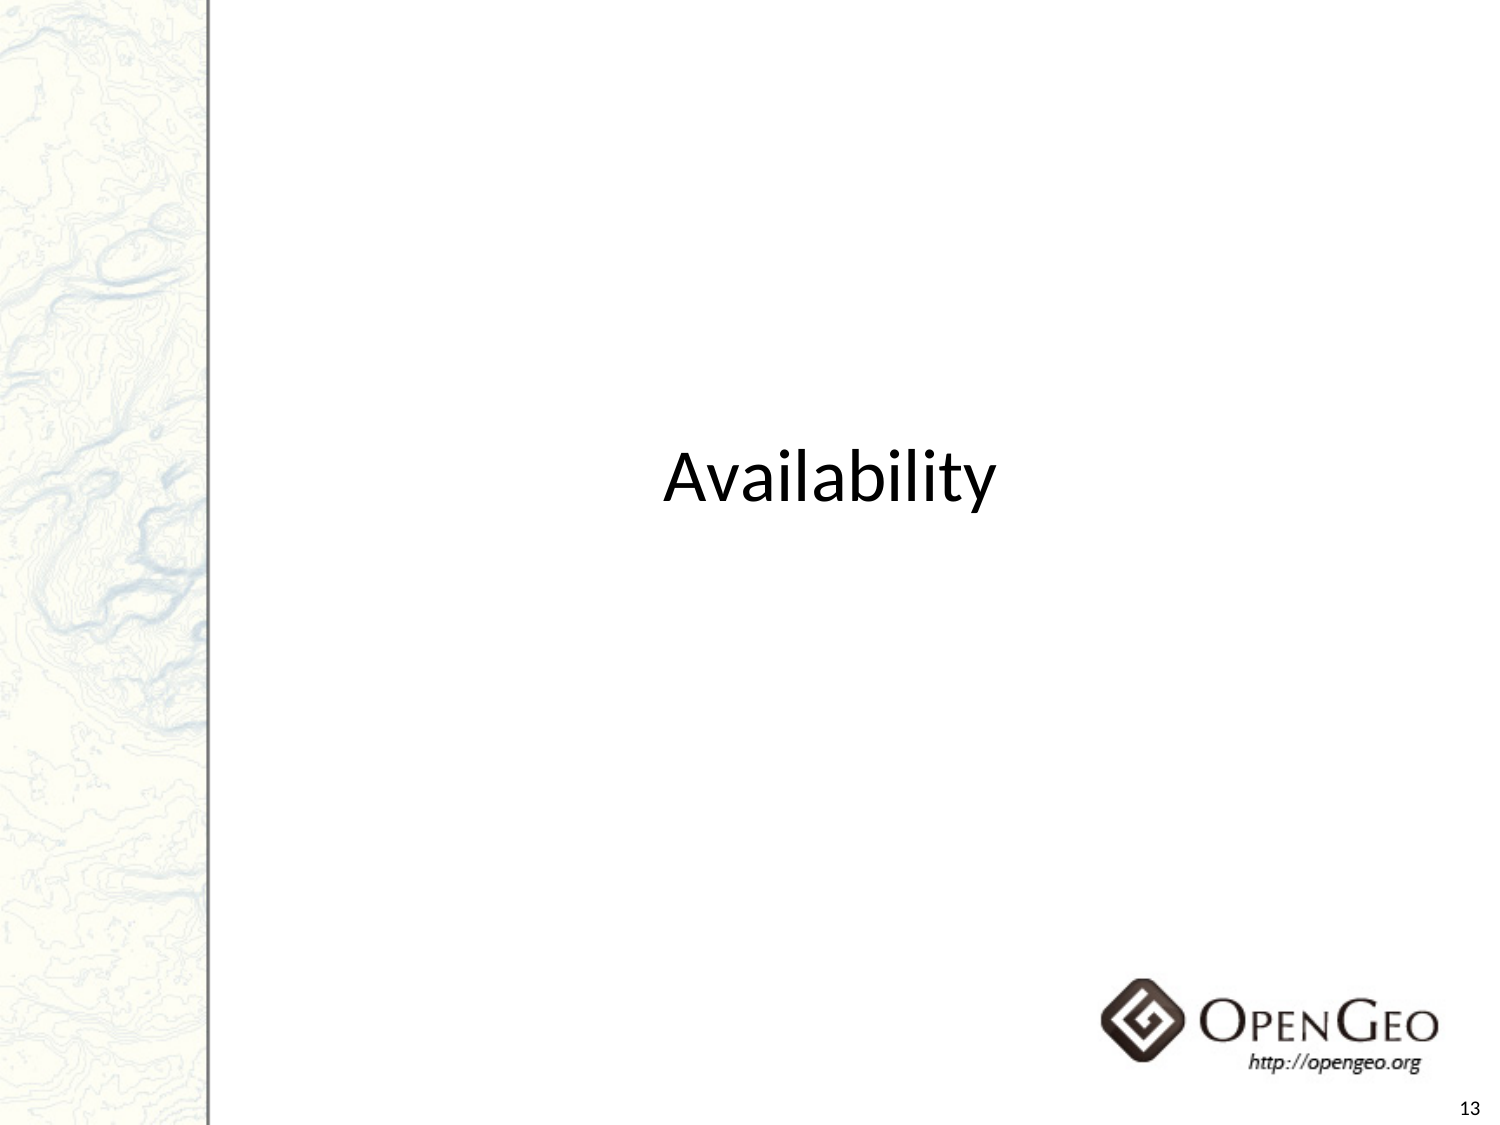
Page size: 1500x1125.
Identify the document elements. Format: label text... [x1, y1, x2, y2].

title Availability [236, 20, 1426, 945]
picture [0, 0, 1500, 1125]
